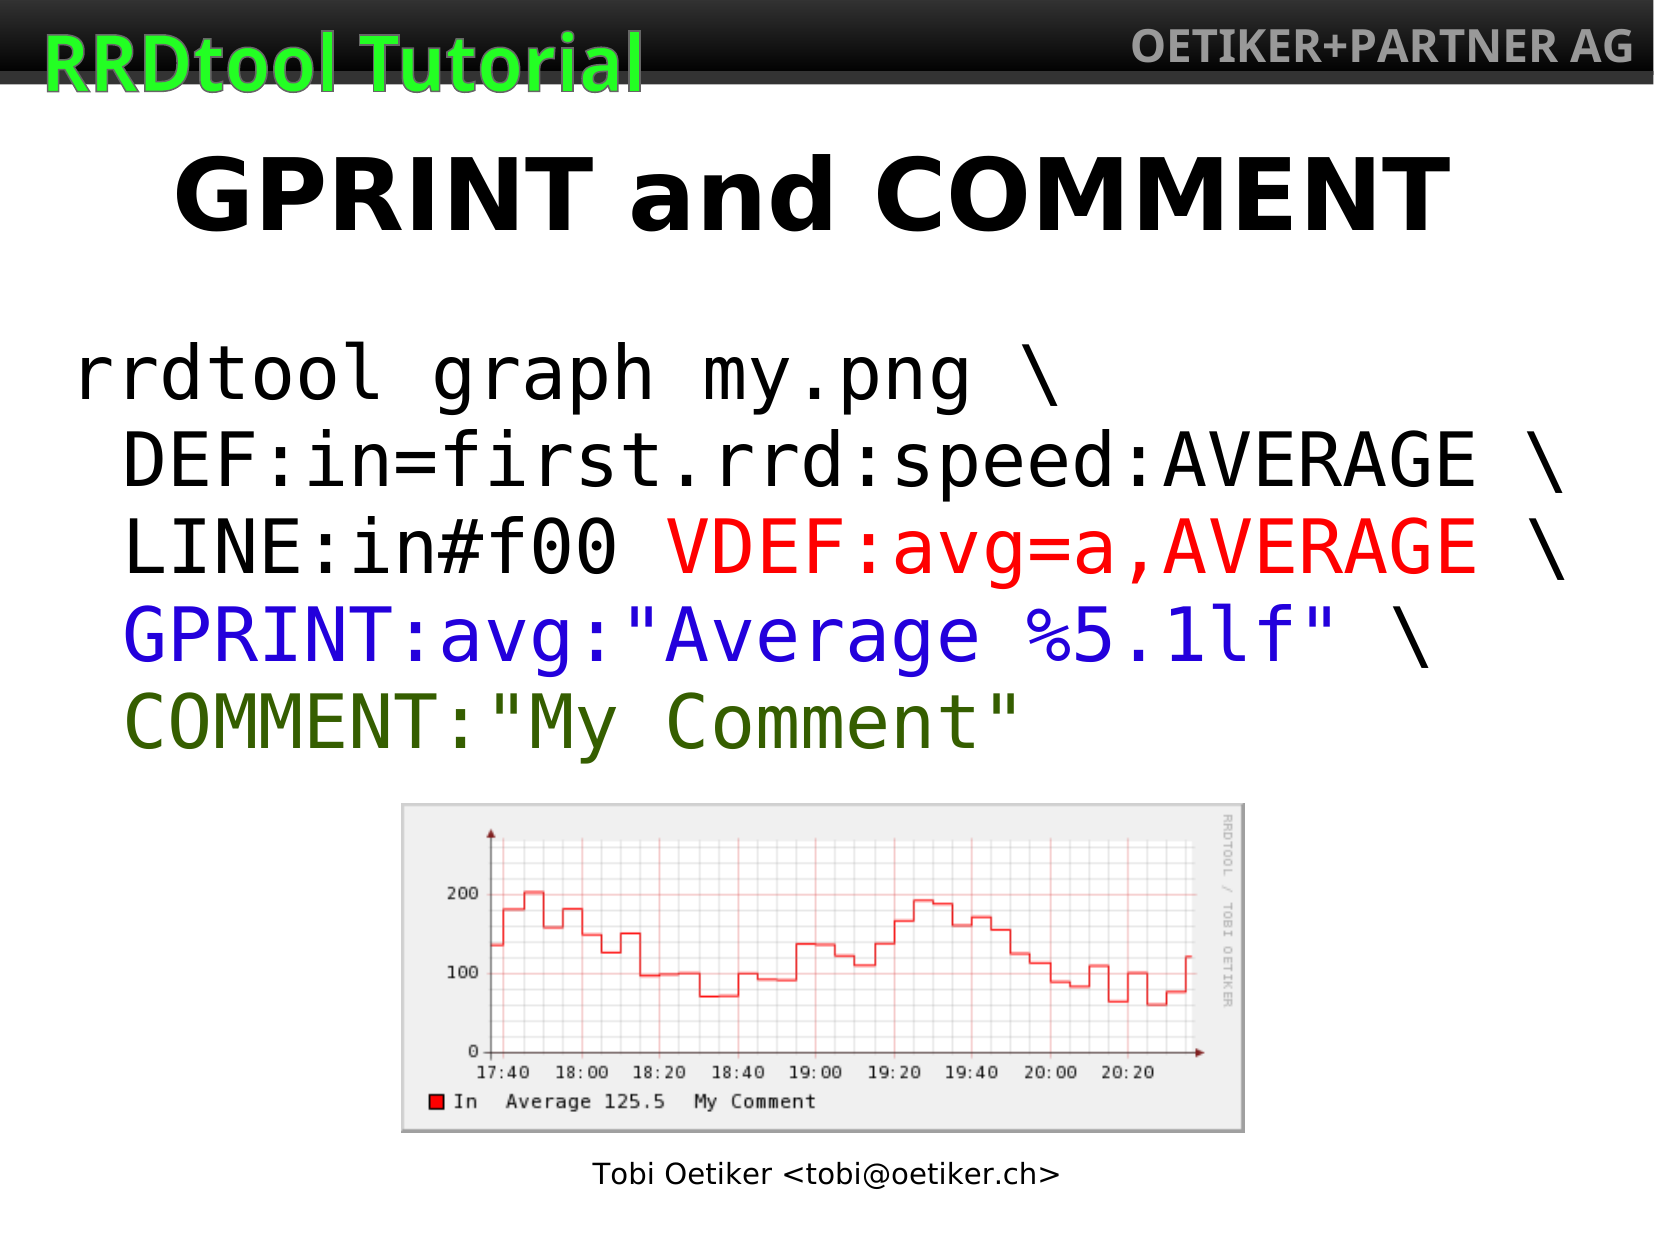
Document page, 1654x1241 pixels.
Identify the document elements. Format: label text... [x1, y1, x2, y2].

title GPRINT and COMMENT [43, 137, 1582, 287]
list rrdtool graph my.png \ DEF:in=first.rrd:speed:AVERAGE \ LINE:in#f00 VDEF:avg=a,AVERAGE \ GPRINT:avg:"Average %5.1lf" \ COMMENT:"My Comment" [51, 329, 1571, 1099]
picture [401, 803, 1245, 1133]
